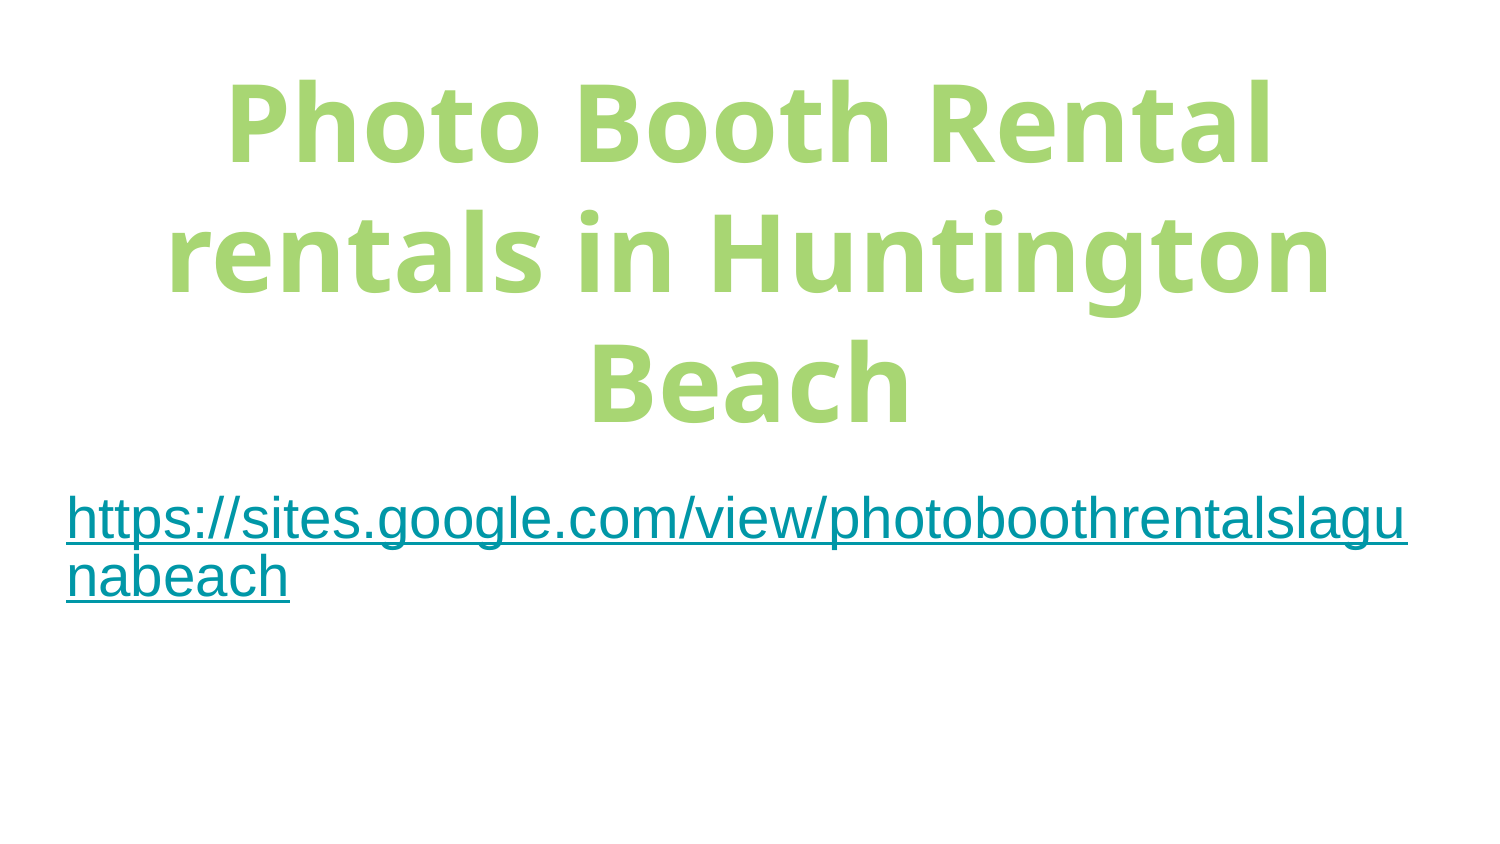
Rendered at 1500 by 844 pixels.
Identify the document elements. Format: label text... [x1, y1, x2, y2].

title Photo Booth Rental rentals in Huntington Beach [51, 122, 1449, 459]
subtitle https://sites.google.com/view/photoboothrentalslagunabeach [51, 464, 1449, 595]
